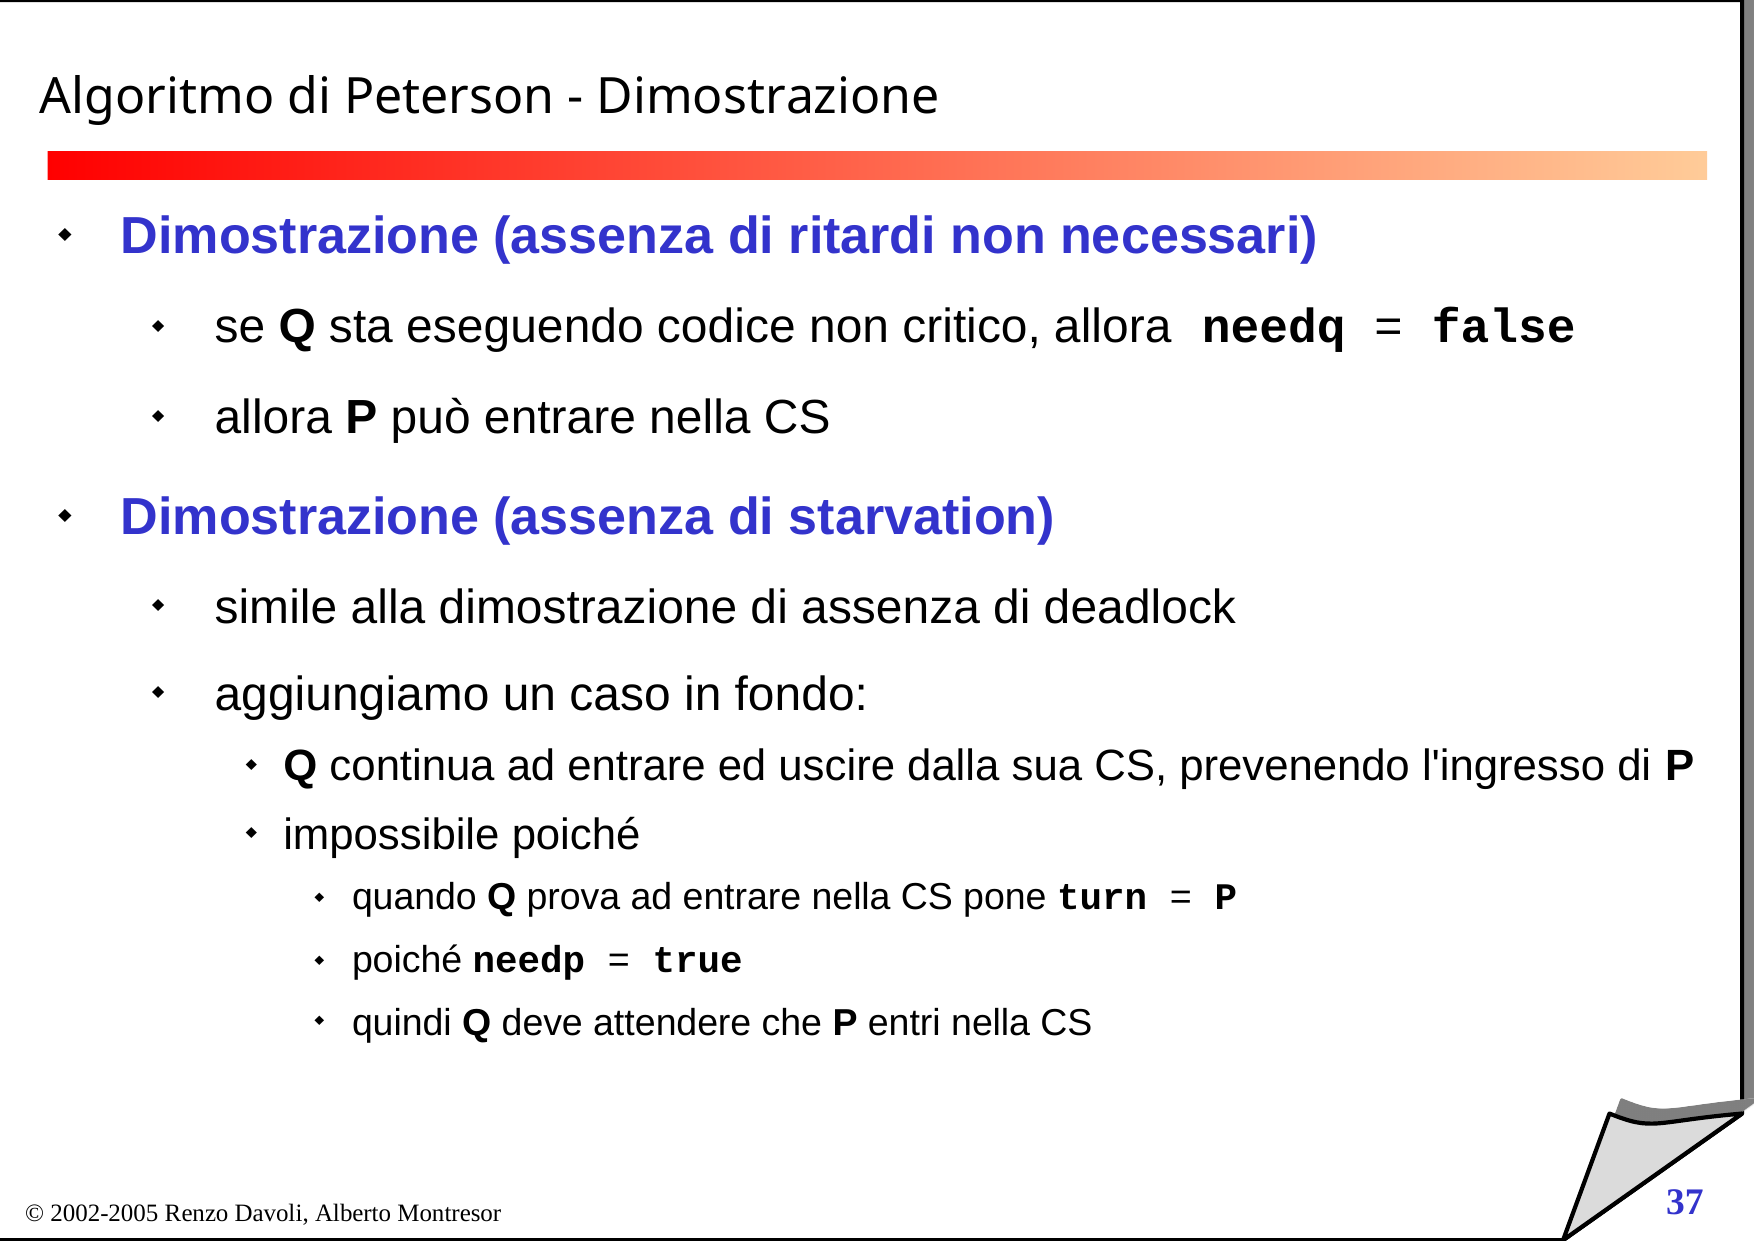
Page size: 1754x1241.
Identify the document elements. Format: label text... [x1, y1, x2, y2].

list Dimostrazione (assenza di ritardi non necessari) se Q sta eseguendo codice non critico, allora needq = false allora P può entrare nella CS Dimostrazione (assenza di starvation) simile alla dimostrazione di assenza di deadlock aggiungiamo un caso in fondo: Q continua ad entrare ed uscire dalla sua CS, prevenendo l'ingresso di P impossibile poiché quando Q prova ad entrare nella CS pone turn = P poiché needp = true quindi Q deve attendere che P entri nella CS [58, 206, 1696, 1051]
title Algoritmo di Peterson - Dimostrazione [39, 49, 1713, 144]
